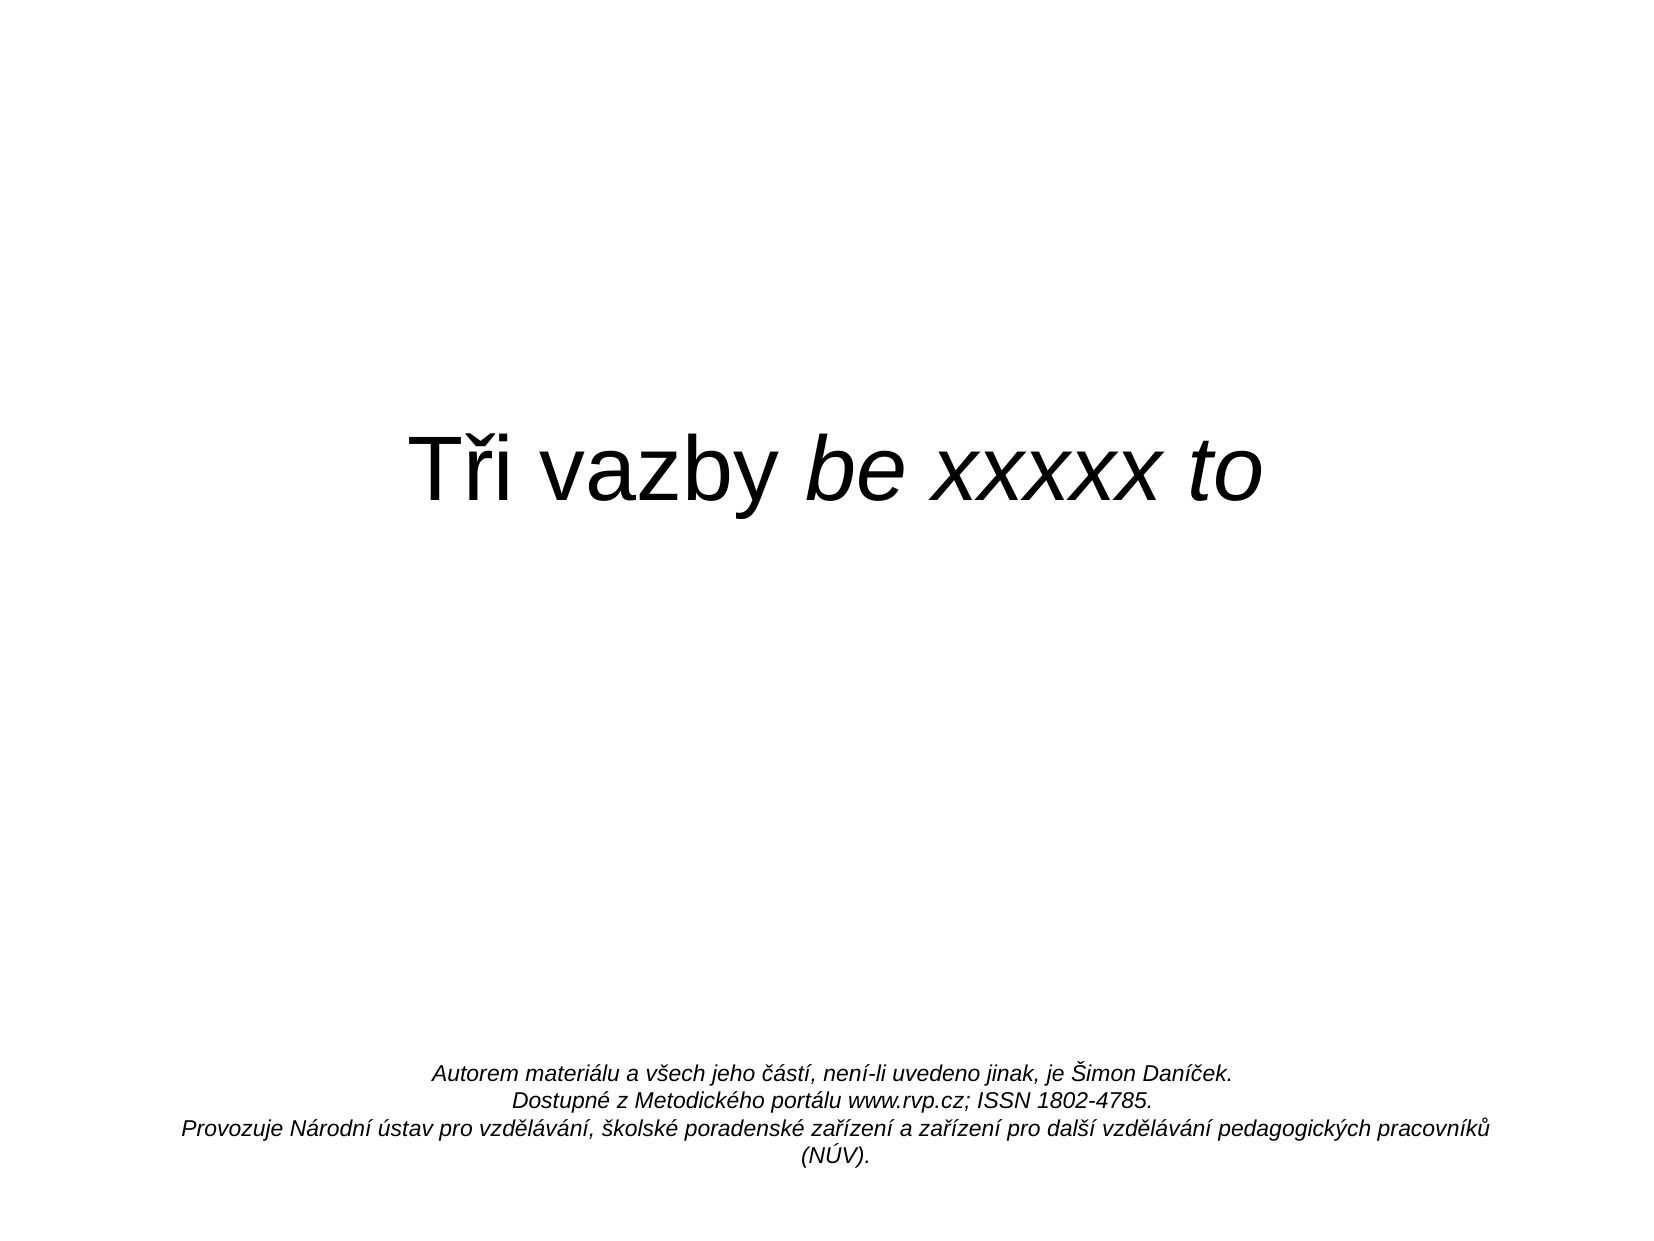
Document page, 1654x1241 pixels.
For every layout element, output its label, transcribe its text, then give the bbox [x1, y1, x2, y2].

text_box Tři vazby be xxxxx to Autorem materiálu a všech jeho částí, není-li uvedeno jinak, je Šimon Daníček. Dostupné z Metodického portálu www.rvp.cz; ISSN 1802-4785. Provozuje Národní ústav pro vzdělávání, školské poradenské zařízení a zařízení pro další vzdělávání pedagogických pracovníků (NÚV). [131, 41, 1542, 1209]
